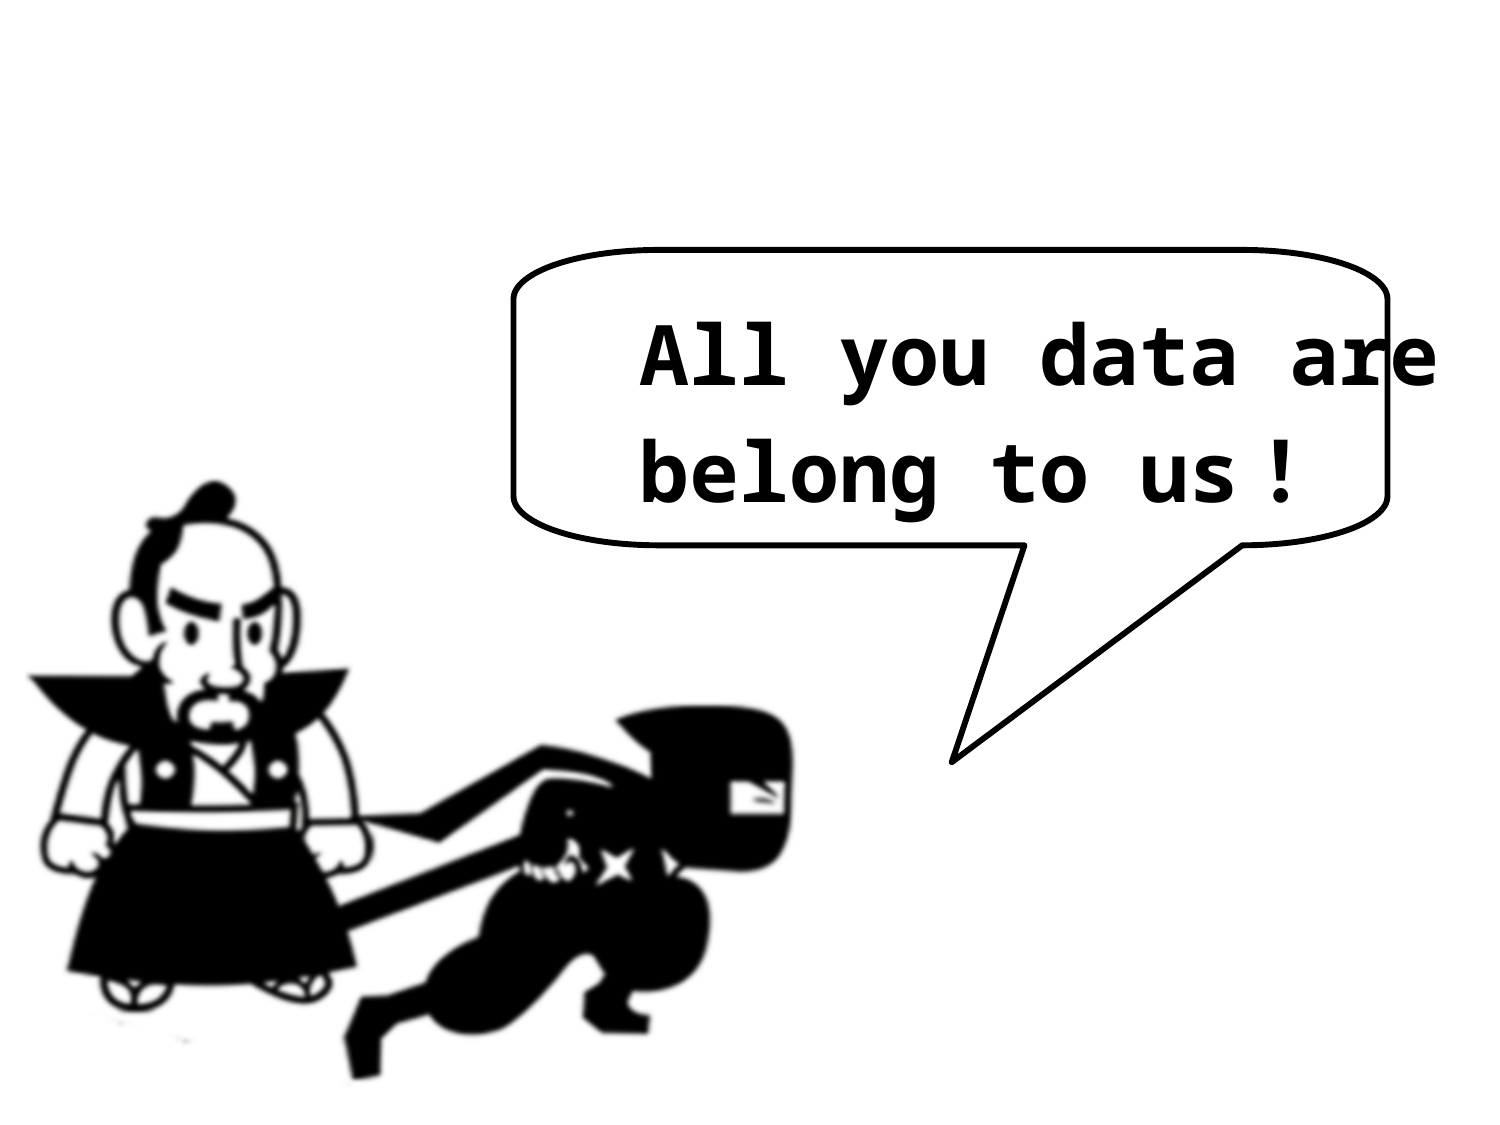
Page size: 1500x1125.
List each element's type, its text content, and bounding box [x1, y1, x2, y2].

text_box All you data are belong to us！ [624, 289, 1327, 499]
picture [24, 472, 804, 1119]
text_box [513, 249, 1388, 763]
